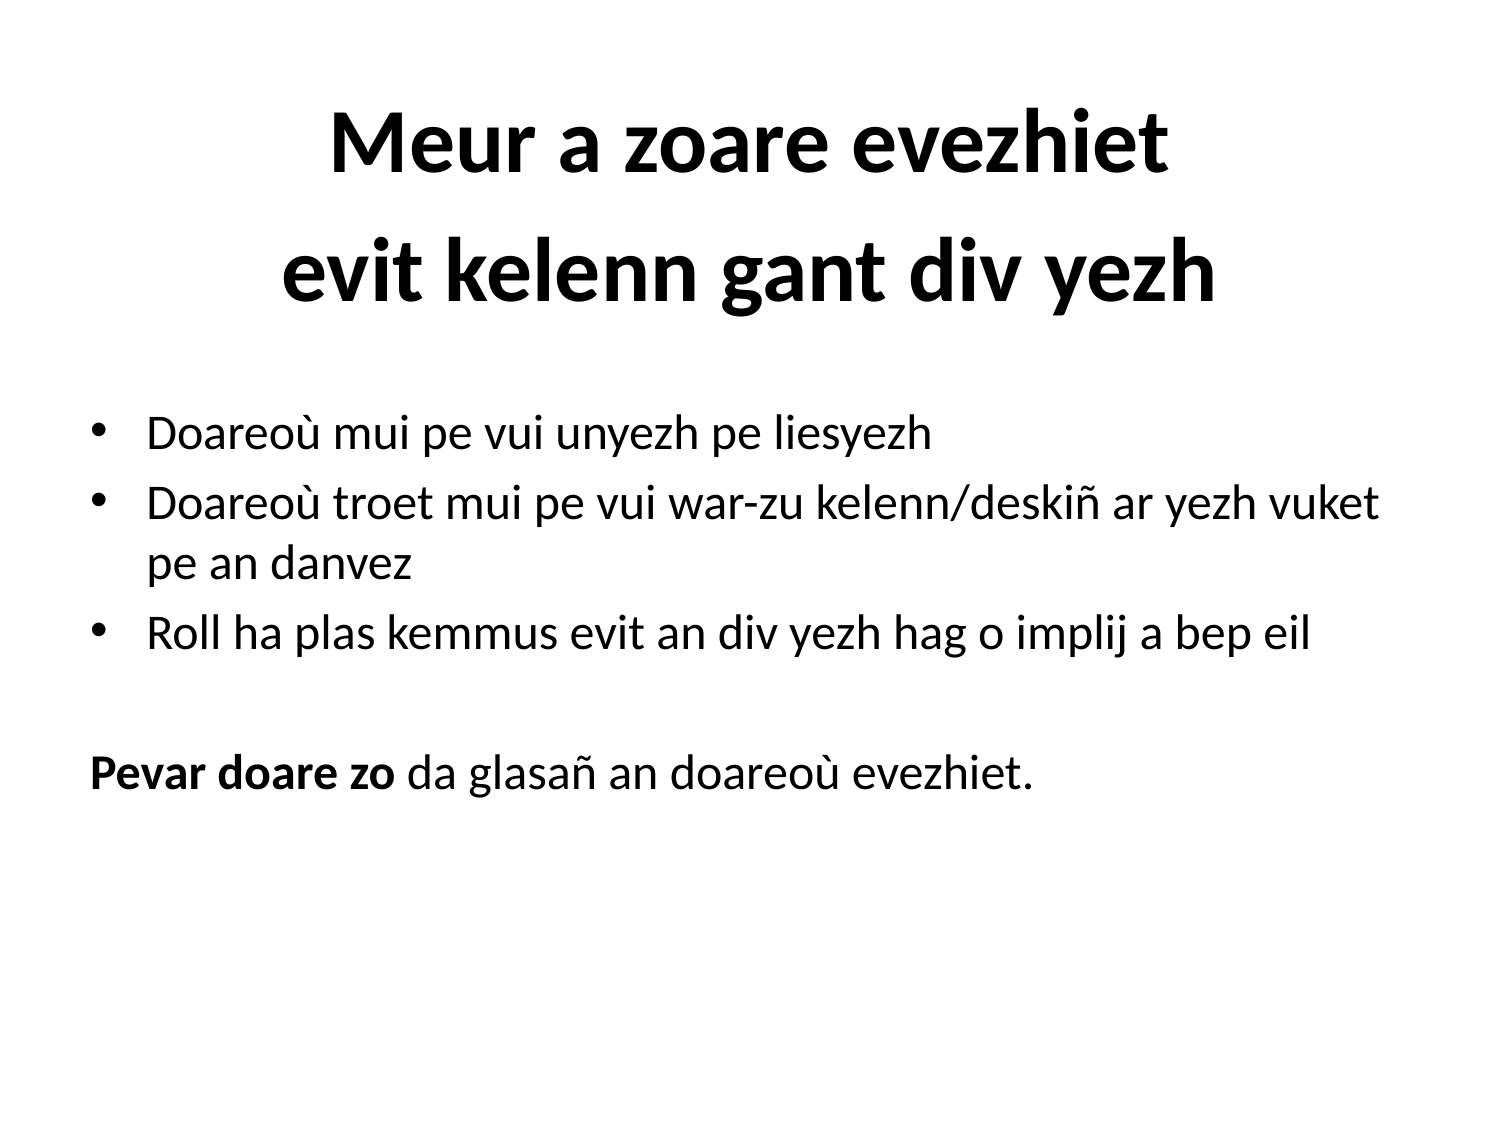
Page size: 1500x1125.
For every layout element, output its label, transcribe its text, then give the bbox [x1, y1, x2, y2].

list Meur a zoare evezhiet evit kelenn gant div yezh Doareoù mui pe vui unyezh pe liesyezh Doareoù troet mui pe vui war-zu kelenn/deskiñ ar yezh vuket pe an danvez Roll ha plas kemmus evit an div yezh hag o implij a bep eil Pevar doare zo da glasañ an doareoù evezhiet. [75, 73, 1425, 1034]
